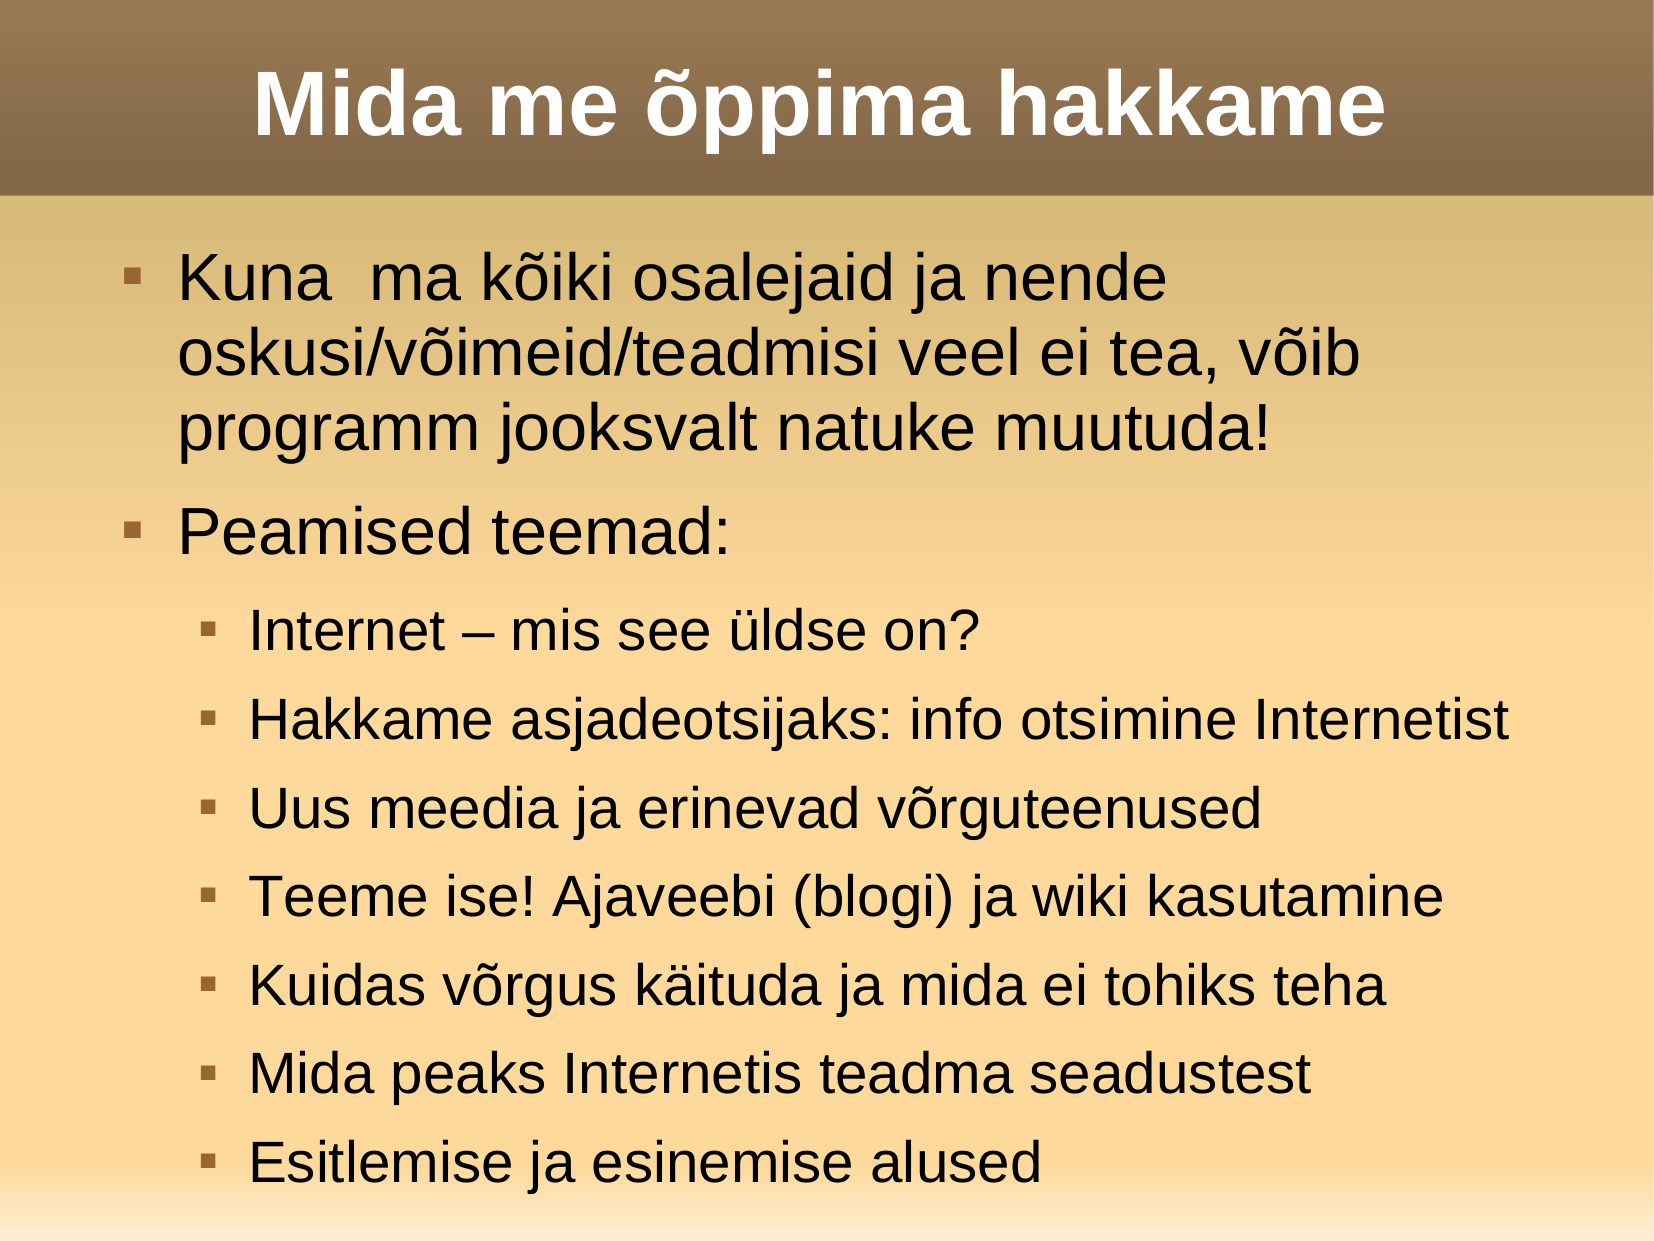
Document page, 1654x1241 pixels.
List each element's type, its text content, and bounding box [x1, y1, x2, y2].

picture [0, 0, 1654, 1241]
title Mida me õppima hakkame [76, 7, 1565, 200]
list Kuna ma kõiki osalejaid ja nende oskusi/võimeid/teadmisi veel ei tea, võib programm jooksvalt natuke muutuda! Peamised teemad: Internet – mis see üldse on? Hakkame asjadeotsijaks: info otsimine Internetist Uus meedia ja erinevad võrguteenused Teeme ise! Ajaveebi (blogi) ja wiki kasutamine Kuidas võrgus käituda ja mida ei tohiks teha Mida peaks Internetis teadma seadustest Esitlemise ja esinemise alused [106, 239, 1595, 1201]
